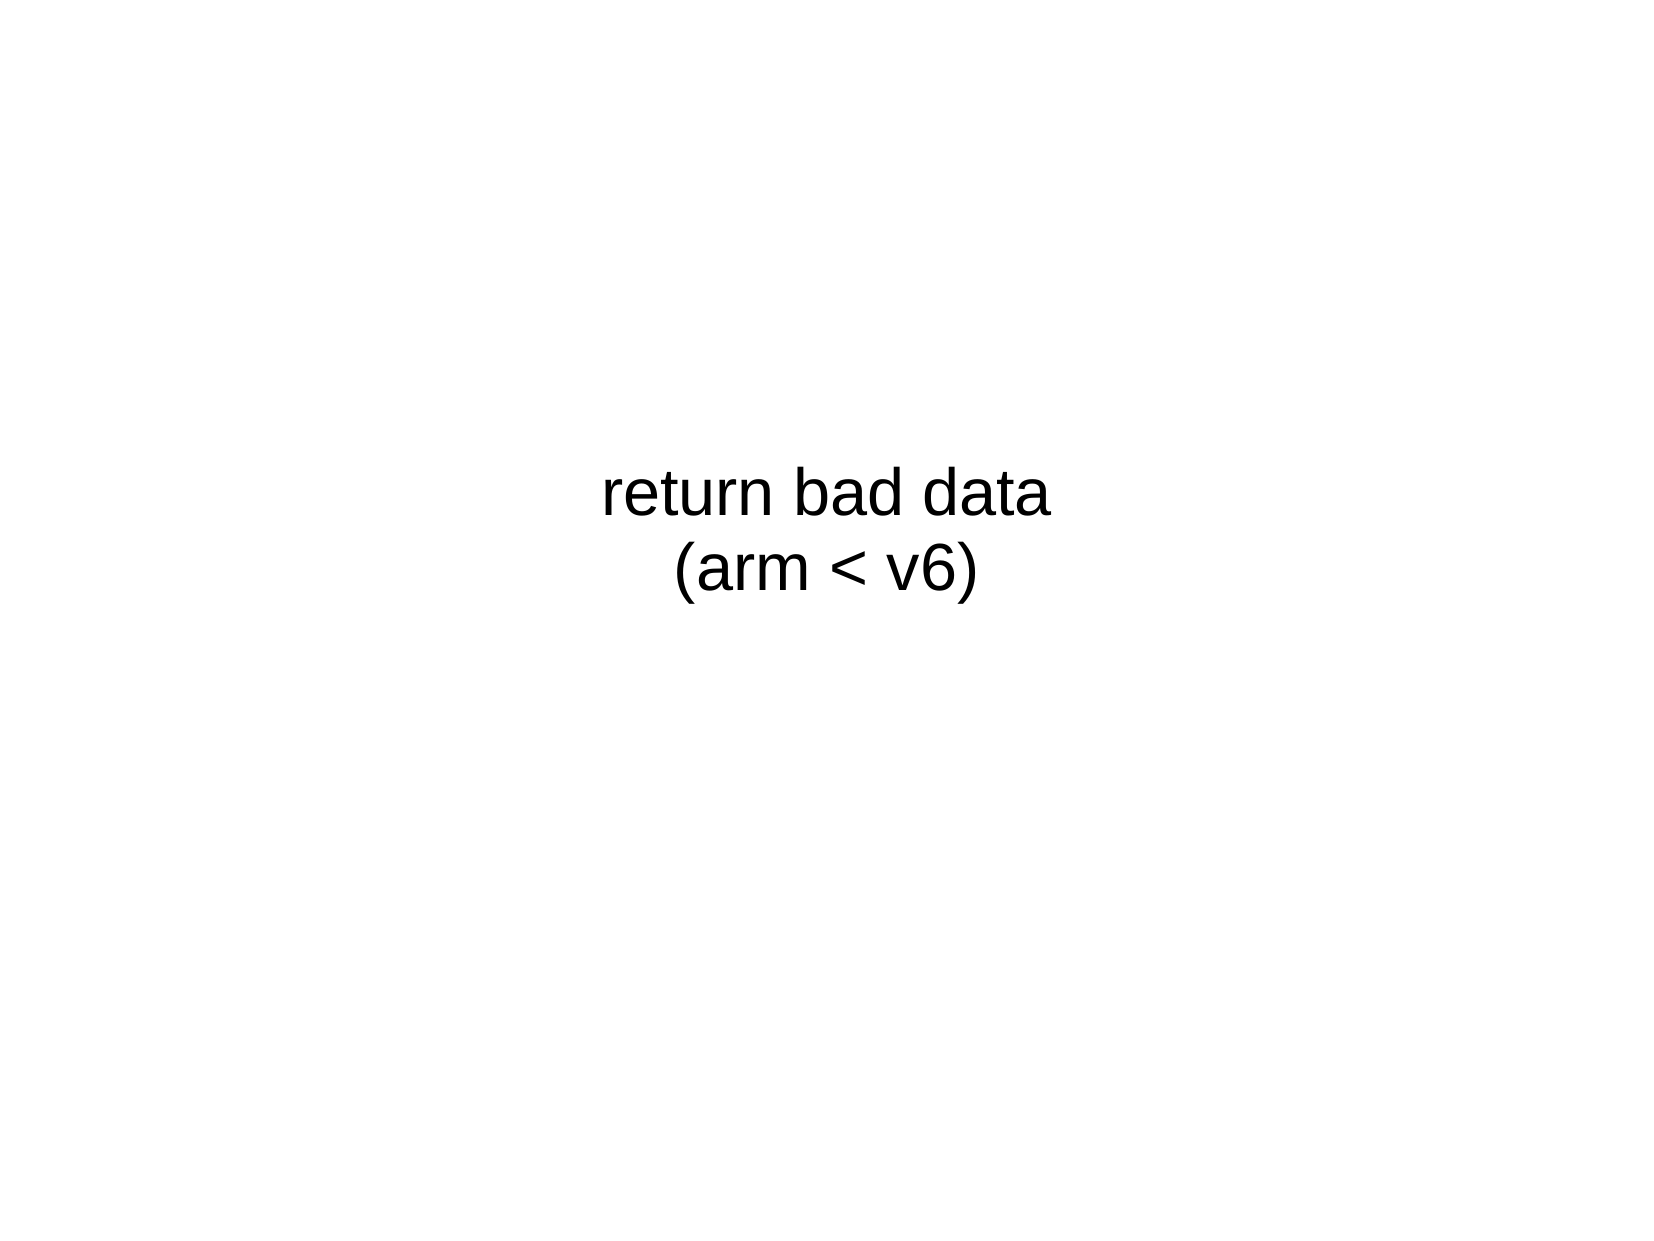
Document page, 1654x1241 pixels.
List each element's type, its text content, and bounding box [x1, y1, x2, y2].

subtitle return bad data (arm < v6) [82, 49, 1571, 1010]
